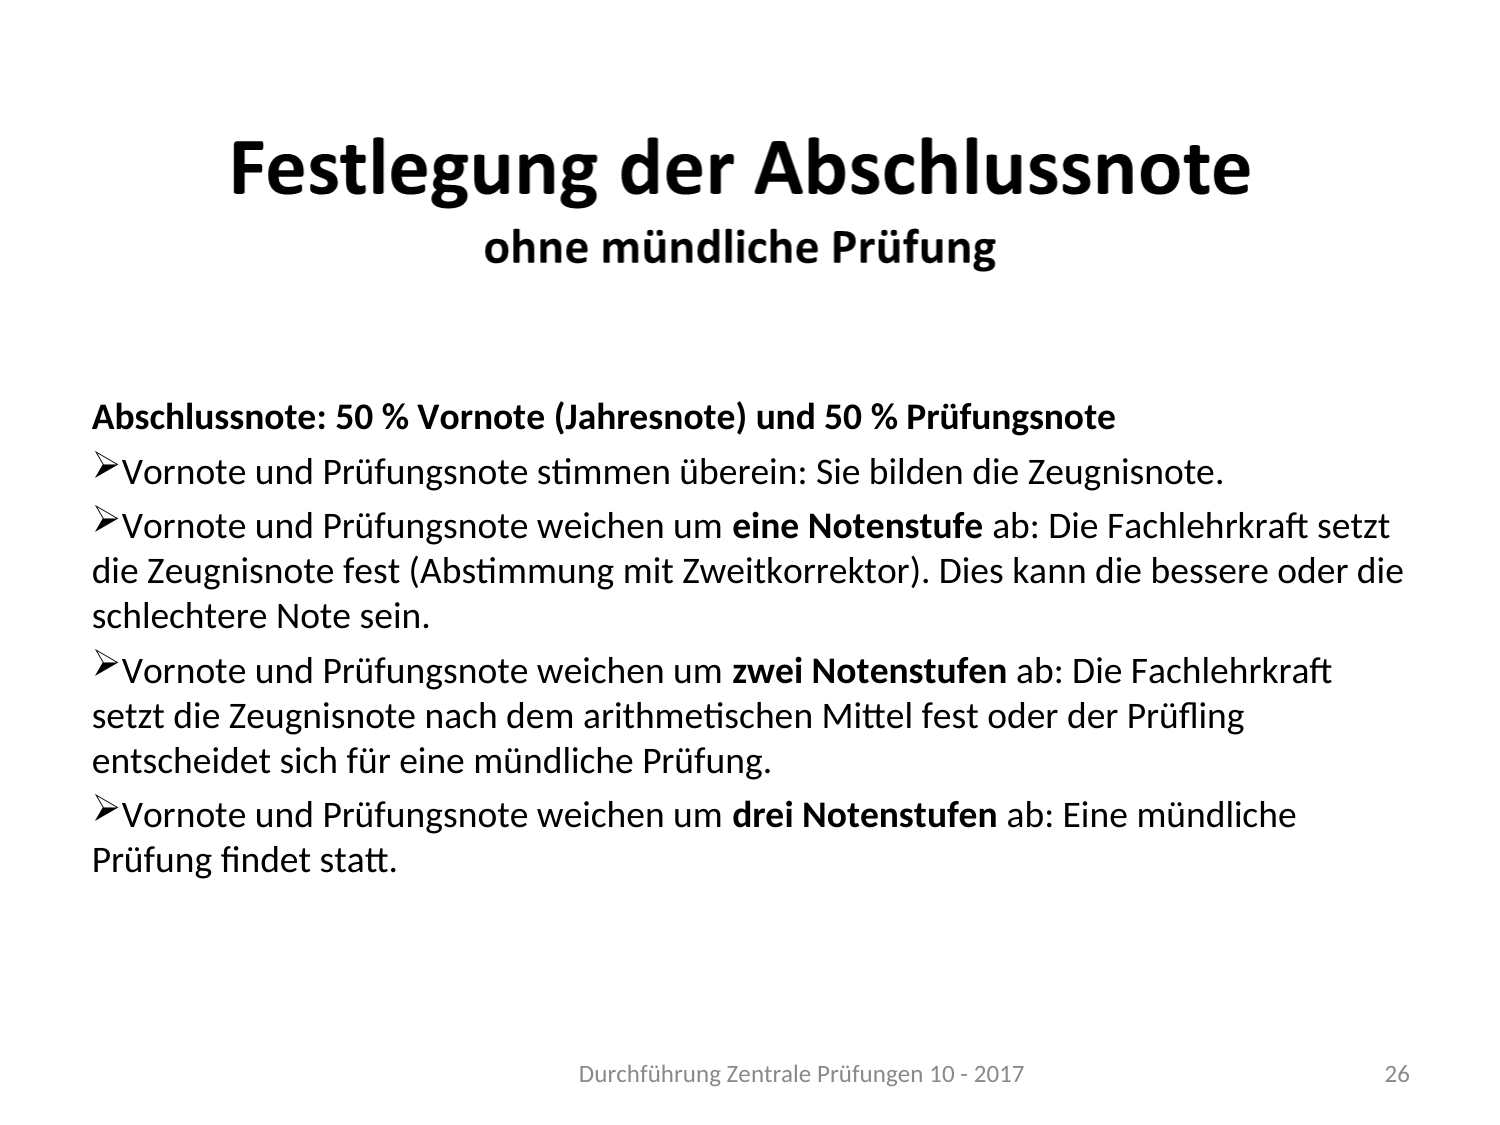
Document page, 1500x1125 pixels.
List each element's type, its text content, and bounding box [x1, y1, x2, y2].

list Abschlussnote: 50 % Vornote (Jahresnote) und 50 % Prüfungsnote Vornote und Prüfungsnote stimmen überein: Sie bilden die Zeugnisnote. Vornote und Prüfungsnote weichen um eine Notenstufe ab: Die Fachlehrkraft setzt die Zeugnisnote fest (Abstimmung mit Zweitkorrektor). Dies kann die bessere oder die schlechtere Note sein. Vornote und Prüfungsnote weichen um zwei Notenstufen ab: Die Fachlehrkraft setzt die Zeugnisnote nach dem arithmetischen Mittel fest oder der Prüfling entscheidet sich für eine mündliche Prüfung. Vornote und Prüfungsnote weichen um drei Notenstufen ab: Eine mündliche Prüfung findet statt. [76, 385, 1427, 1000]
picture [65, 90, 1416, 306]
text_box Durchführung Zentrale Prüfungen 10 - 2017 [512, 1042, 1074, 1103]
text_box <Foliennummer> [1074, 1042, 1426, 1103]
